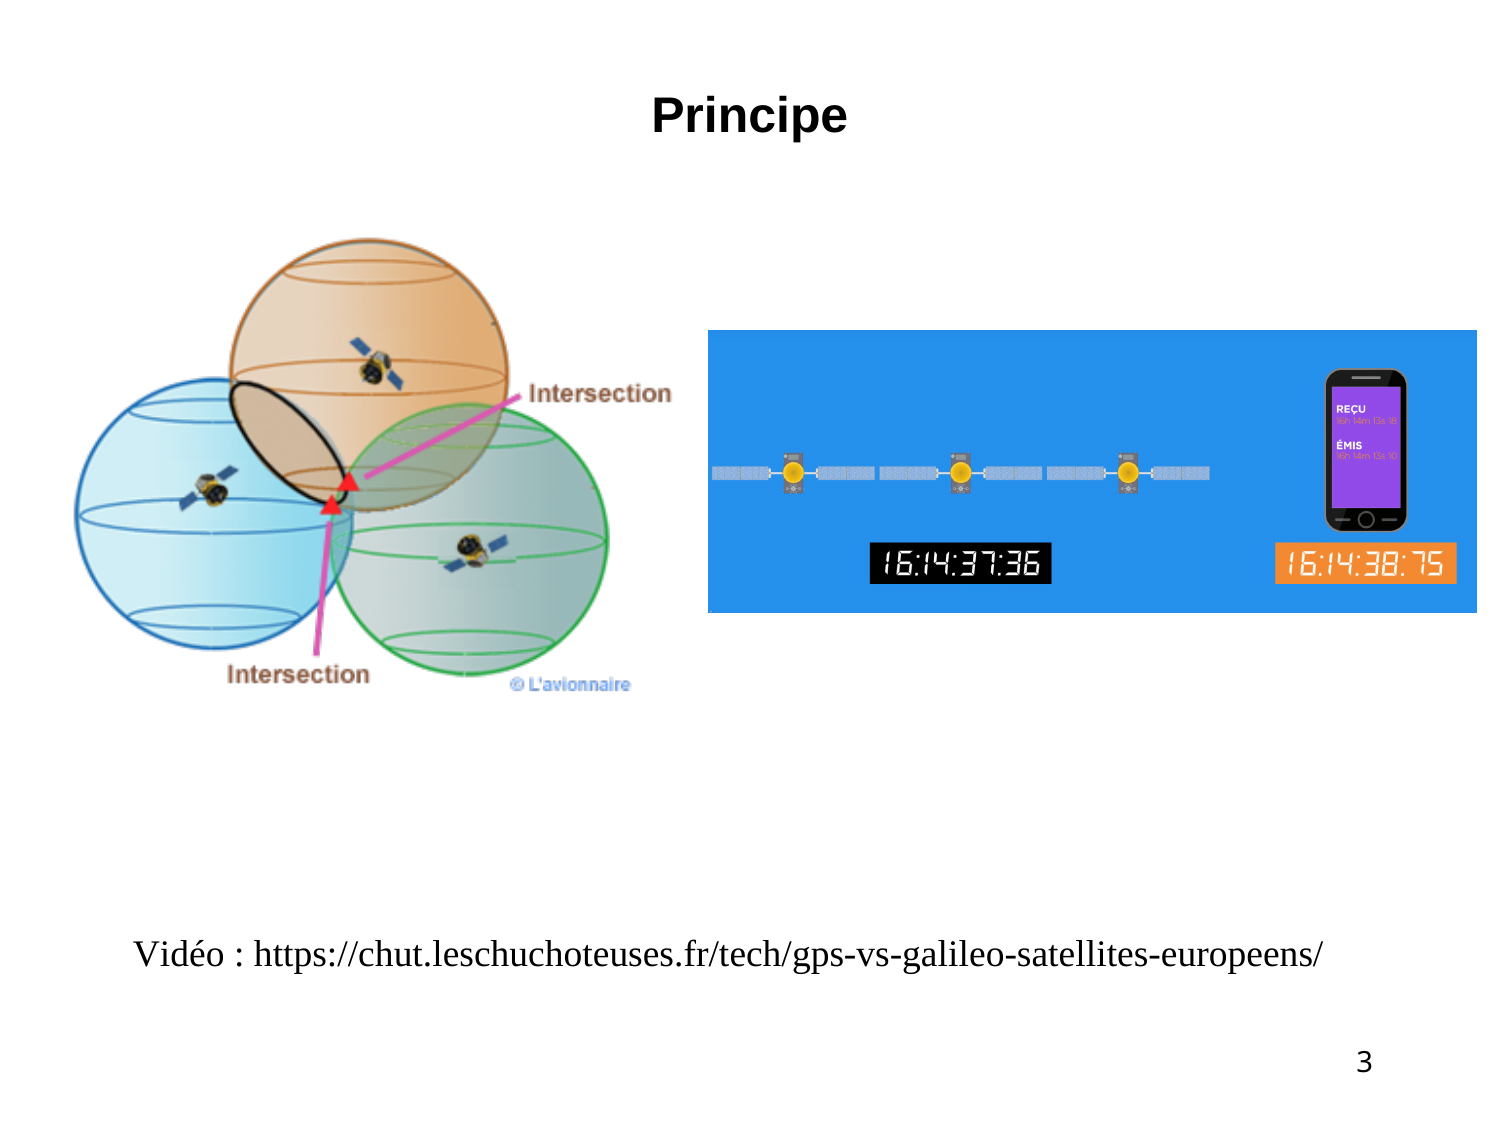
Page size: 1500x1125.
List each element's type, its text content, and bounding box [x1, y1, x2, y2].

picture [708, 330, 1477, 613]
picture [59, 217, 684, 697]
text_box <numéro> [1341, 1036, 1500, 1111]
text_box Vidéo : https://chut.leschuchoteuses.fr/tech/gps-vs-galileo-satellites-europeens/ [118, 921, 1341, 982]
title Principe [112, 68, 1388, 156]
